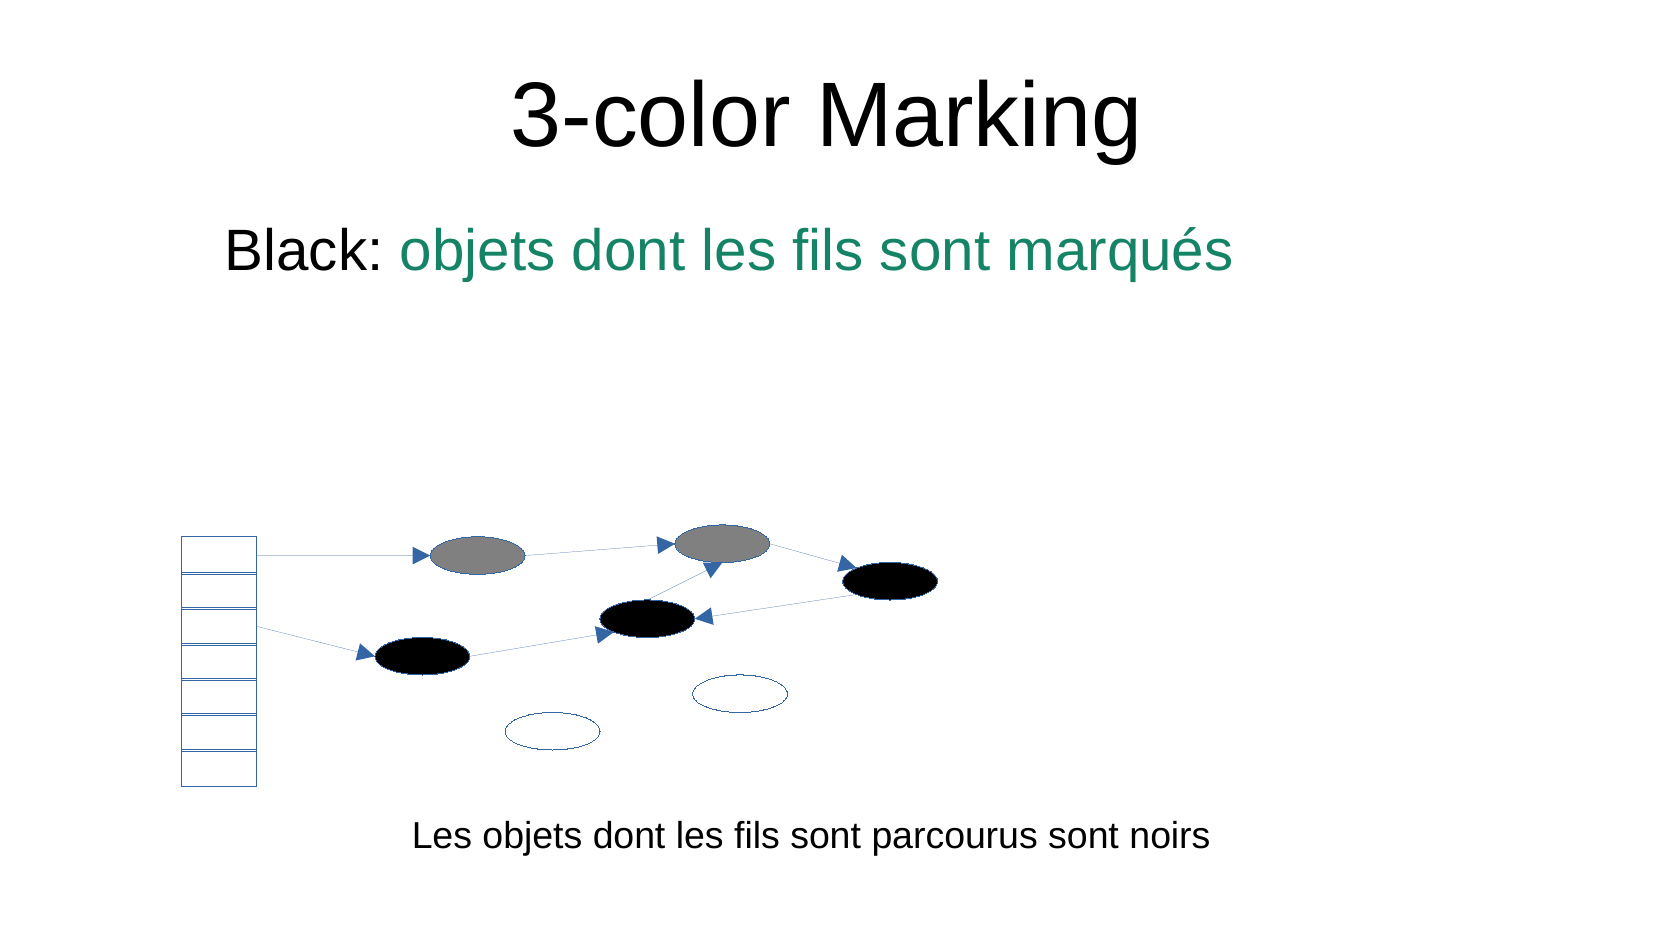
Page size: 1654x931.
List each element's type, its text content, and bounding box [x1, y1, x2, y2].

title 3-color Marking [82, 37, 1571, 193]
list Black: objets dont les fils sont marqués [82, 217, 1571, 488]
text_box [675, 524, 770, 563]
text_box Les objets dont les fils sont parcourus sont noirs [397, 807, 1449, 907]
text_box [430, 536, 525, 575]
text_box [375, 637, 470, 676]
text_box [842, 562, 938, 601]
text_box [599, 599, 695, 638]
